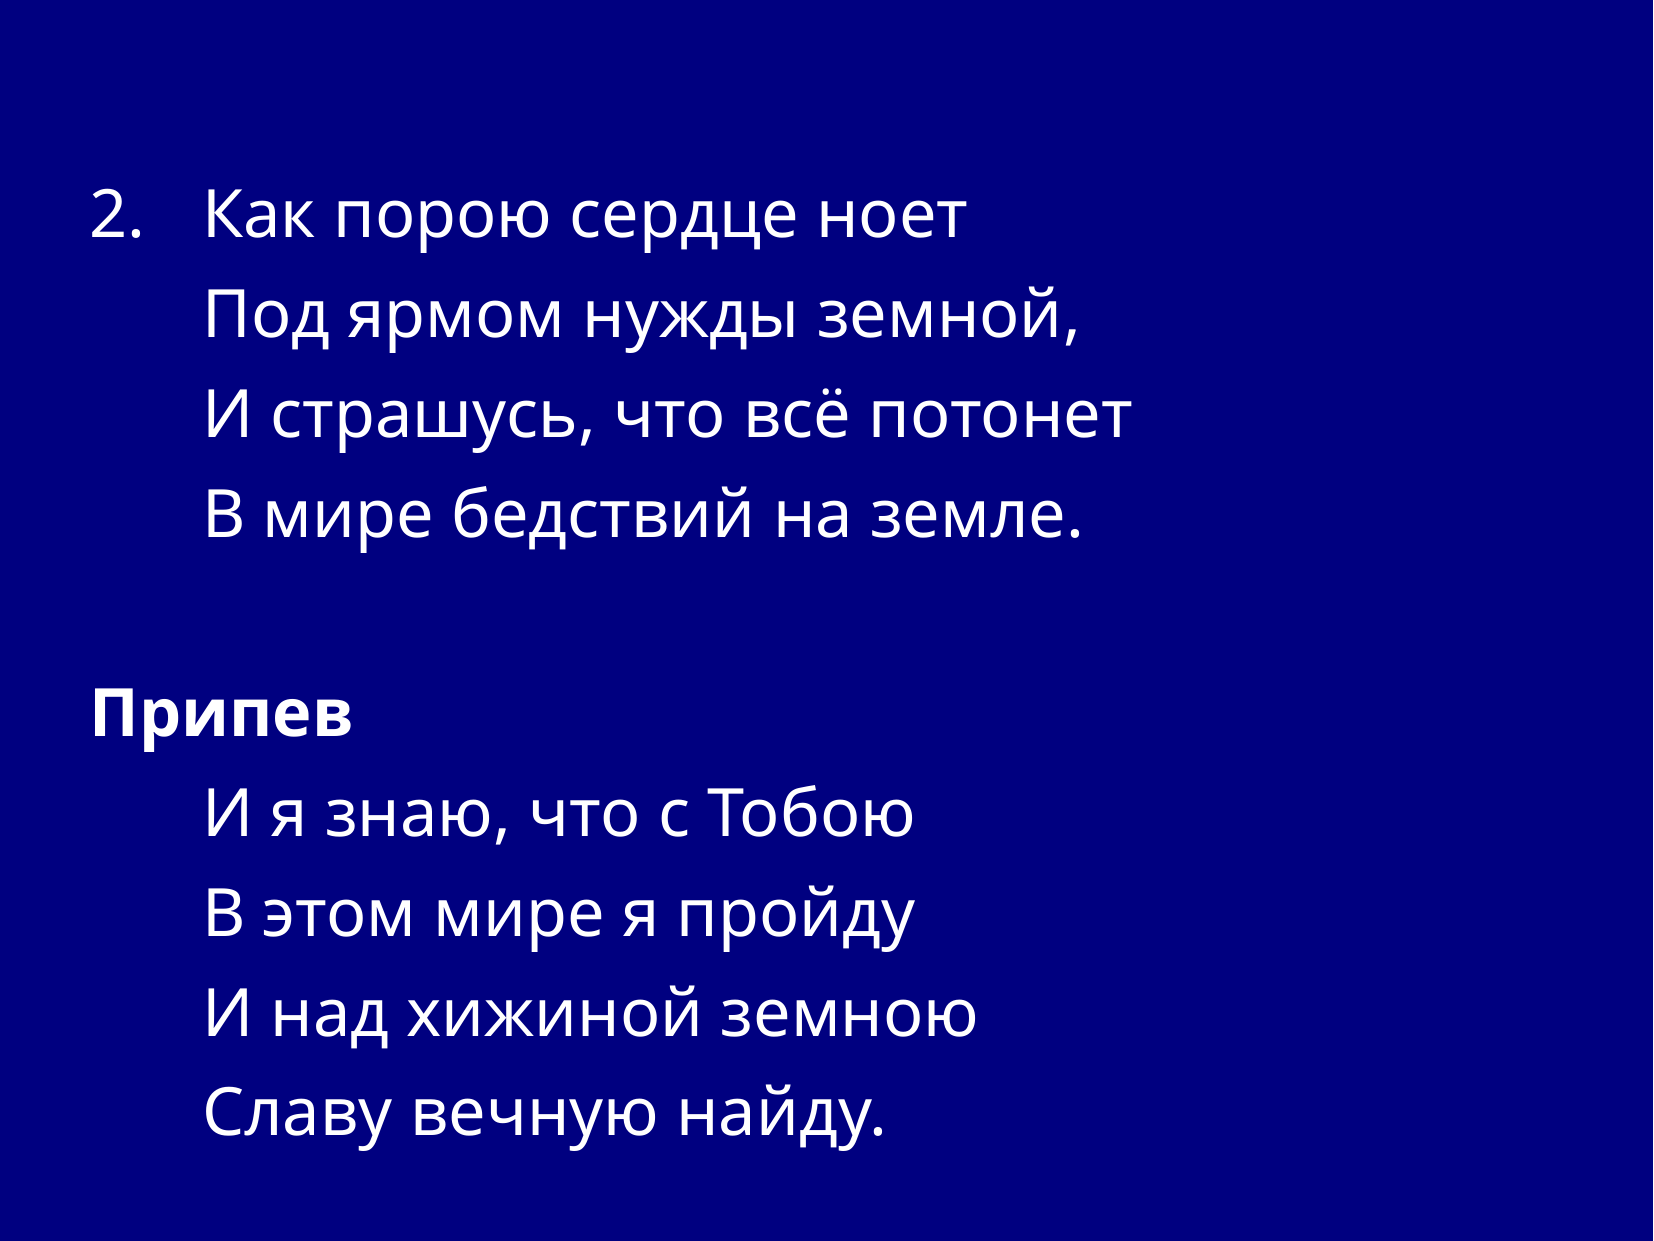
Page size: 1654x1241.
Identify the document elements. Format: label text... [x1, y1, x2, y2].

text_box 2. Как порою сердце ноет Под ярмом нужды земной, И страшусь, что всё потонет В мире бедствий на земле. Припев И я знаю, что с Тобою В этом мире я пройду И над хижиной земною Славу вечную найду. [75, 150, 1576, 1163]
